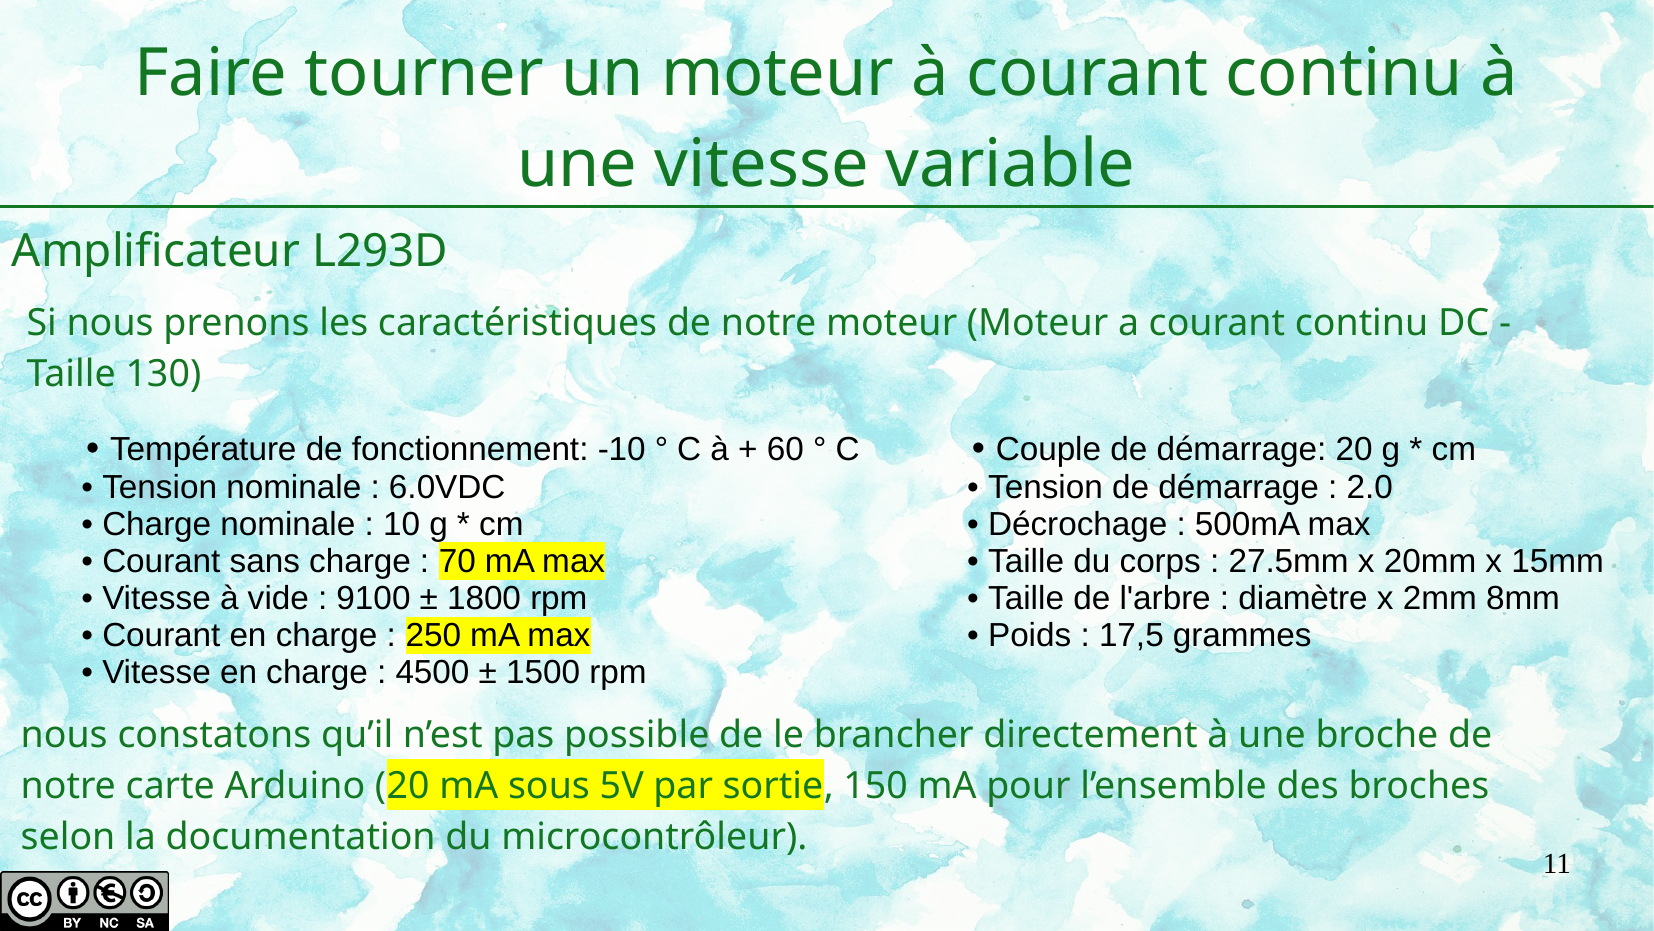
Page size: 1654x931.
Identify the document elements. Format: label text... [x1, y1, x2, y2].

text_box nous constatons qu’il n’est pas possible de le brancher directement à une broche de notre carte Arduino (20 mA sous 5V par sortie, 150 mA pour l’ensemble des broches selon la documentation du microcontrôleur). [5, 700, 1601, 869]
picture [0, 871, 169, 931]
text_box • Couple de démarrage: 20 g * cm • Tension de démarrage : 2.0 • Décrochage : 500mA max • Taille du corps : 27.5mm x 20mm x 15mm • Taille de l'arbre : diamètre x 2mm 8mm • Poids : 17,5 grammes [915, 419, 1620, 662]
text_box • Température de fonctionnement: -10 ° C à + 60 ° C • Tension nominale : 6.0VDC • Charge nominale : 10 g * cm • Courant sans charge : 70 mA max • Vitesse à vide : 9100 ± 1800 rpm • Courant en charge : 250 mA max • Vitesse en charge : 4500 ± 1500 rpm [29, 419, 886, 700]
text_box Si nous prenons les caractéristiques de notre moteur (Moteur a courant continu DC - Taille 130) [11, 287, 1595, 414]
title Faire tourner un moteur à courant continu à une vitesse variable [82, 23, 1571, 206]
list Amplificateur L293D [11, 217, 1500, 287]
